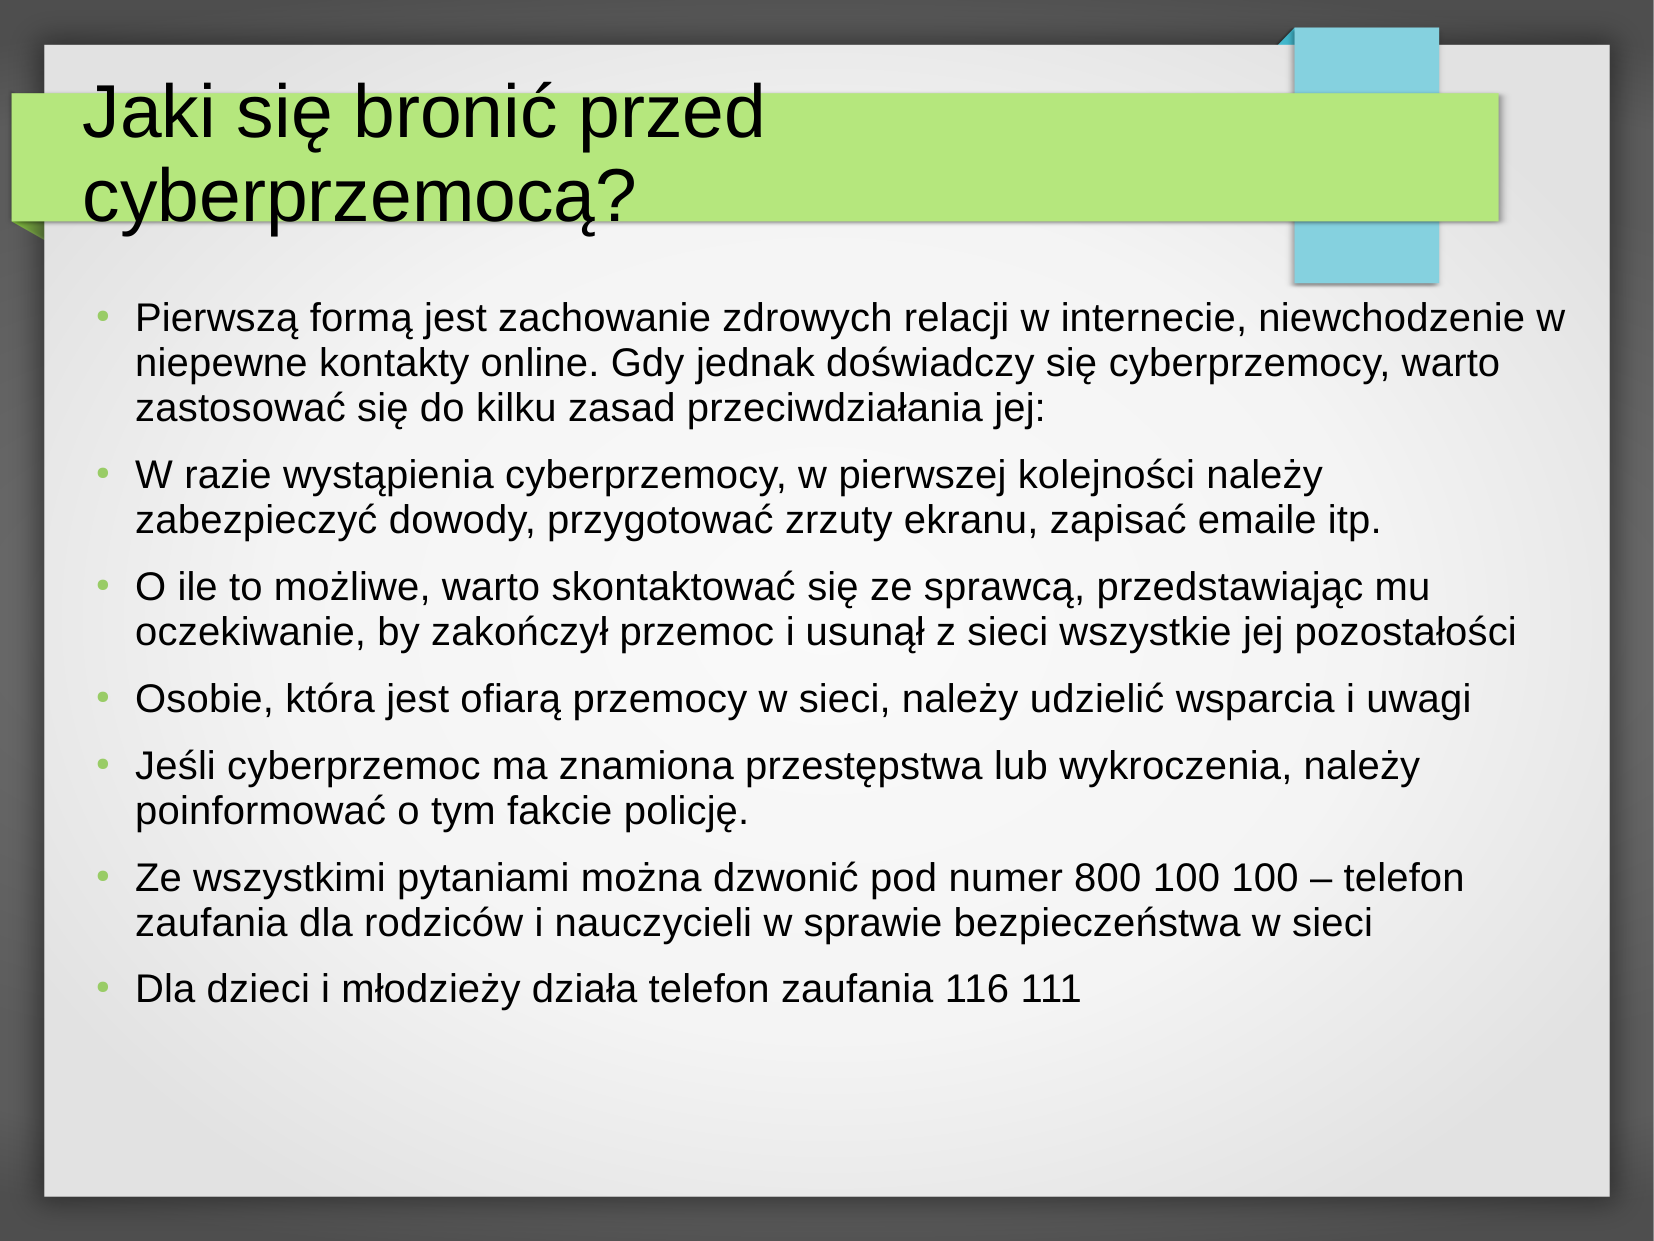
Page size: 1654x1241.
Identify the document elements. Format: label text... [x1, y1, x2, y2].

title Jaki się bronić przed cyberprzemocą? [82, 69, 1264, 238]
list Pierwszą formą jest zachowanie zdrowych relacji w internecie, niewchodzenie w niepewne kontakty online. Gdy jednak doświadczy się cyberprzemocy, warto zastosować się do kilku zasad przeciwdziałania jej: W razie wystąpienia cyberprzemocy, w pierwszej kolejności należy zabezpieczyć dowody, przygotować zrzuty ekranu, zapisać emaile itp. O ile to możliwe, warto skontaktować się ze sprawcą, przedstawiając mu oczekiwanie, by zakończył przemoc i usunął z sieci wszystkie jej pozostałości Osobie, która jest ofiarą przemocy w sieci, należy udzielić wsparcia i uwagi Jeśli cyberprzemoc ma znamiona przestępstwa lub wykroczenia, należy poinformować o tym fakcie policję. Ze wszystkimi pytaniami można dzwonić pod numer 800 100 100 – telefon zaufania dla rodziców i nauczycieli w sprawie bezpieczeństwa w sieci Dla dzieci i młodzieży działa telefon zaufania 116 111 [82, 295, 1571, 1015]
picture [0, 0, 1654, 1241]
